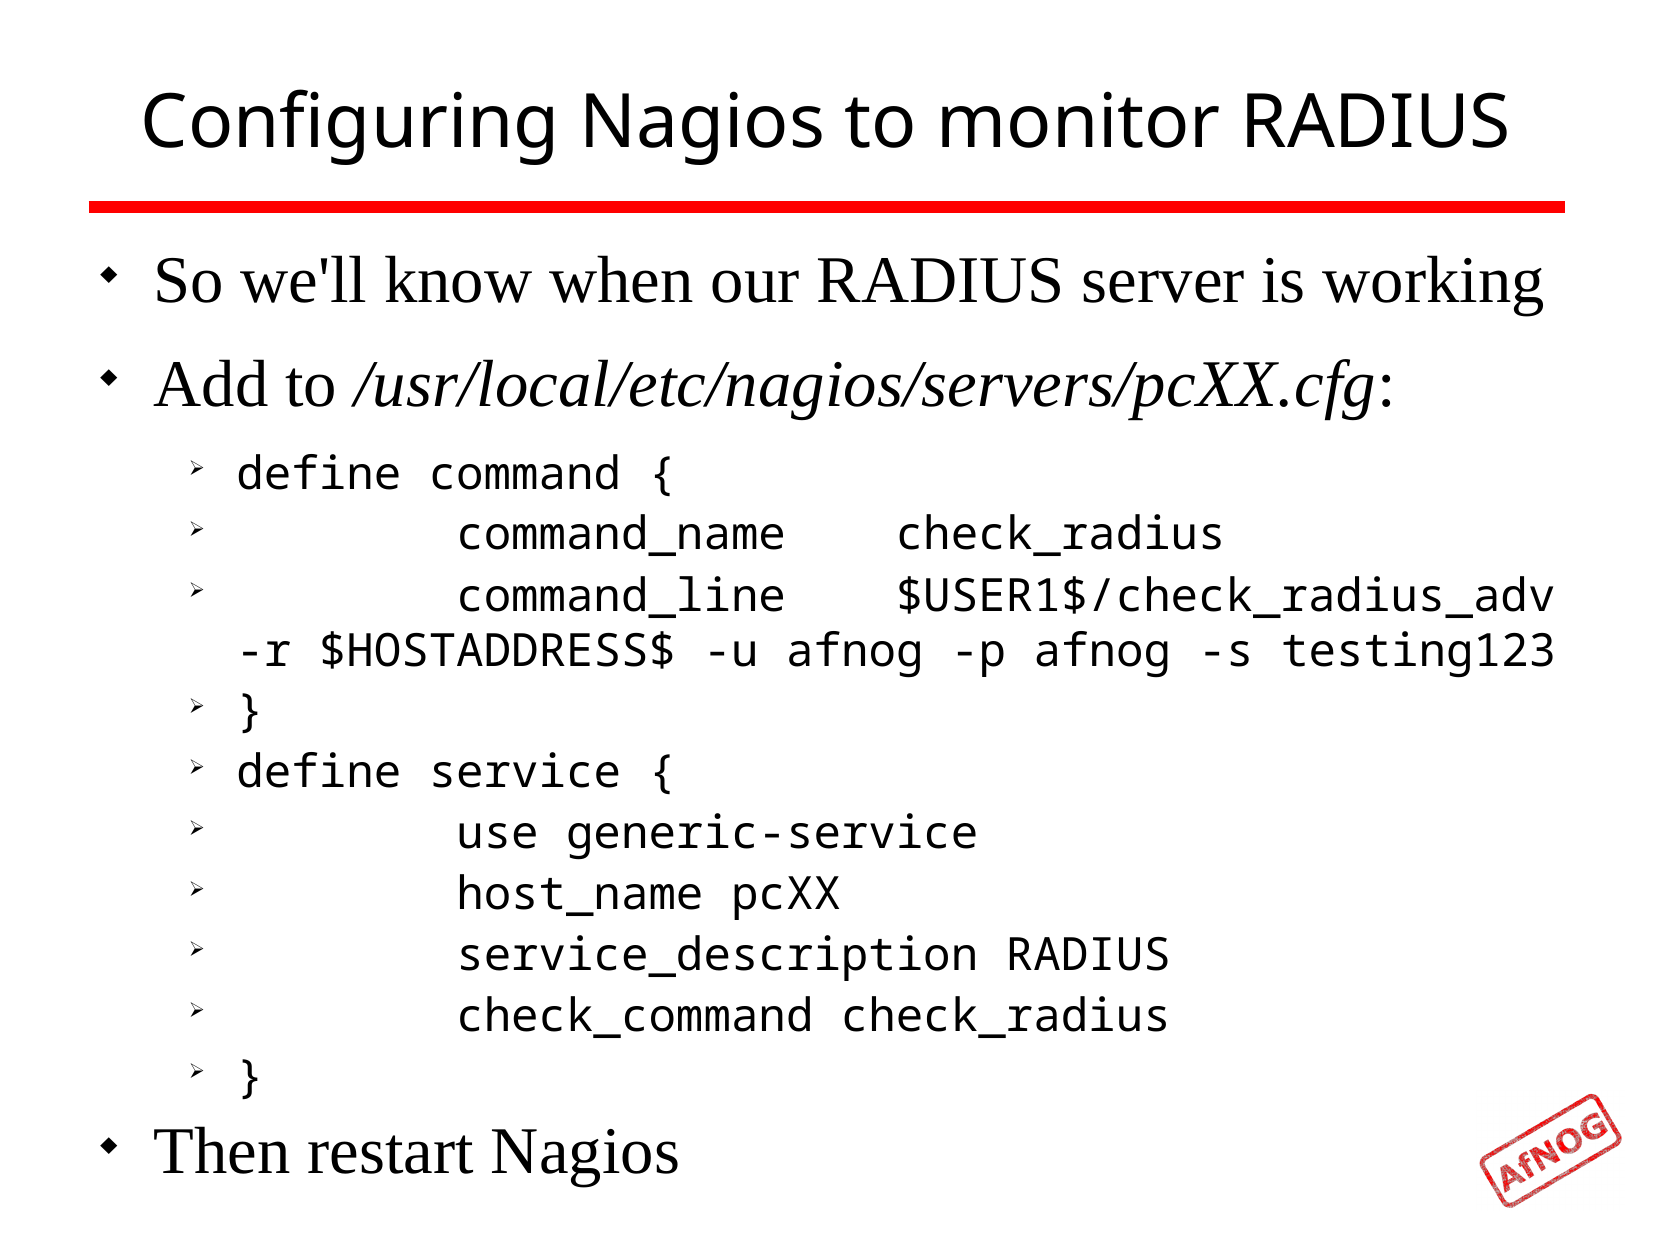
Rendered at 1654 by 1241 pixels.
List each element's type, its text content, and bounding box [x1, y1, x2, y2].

title Configuring Nagios to monitor RADIUS [82, 29, 1571, 207]
picture [1476, 1090, 1625, 1211]
list So we'll know when our RADIUS server is working Add to /usr/local/etc/nagios/servers/pcXX.cfg: define command { command_name check_radius command_line $USER1$/check_radius_adv -r $HOSTADDRESS$ -u afnog -p afnog -s testing123 } define service { use generic-service host_name pcXX service_description RADIUS check_command check_radius } Then restart Nagios [82, 236, 1571, 1188]
